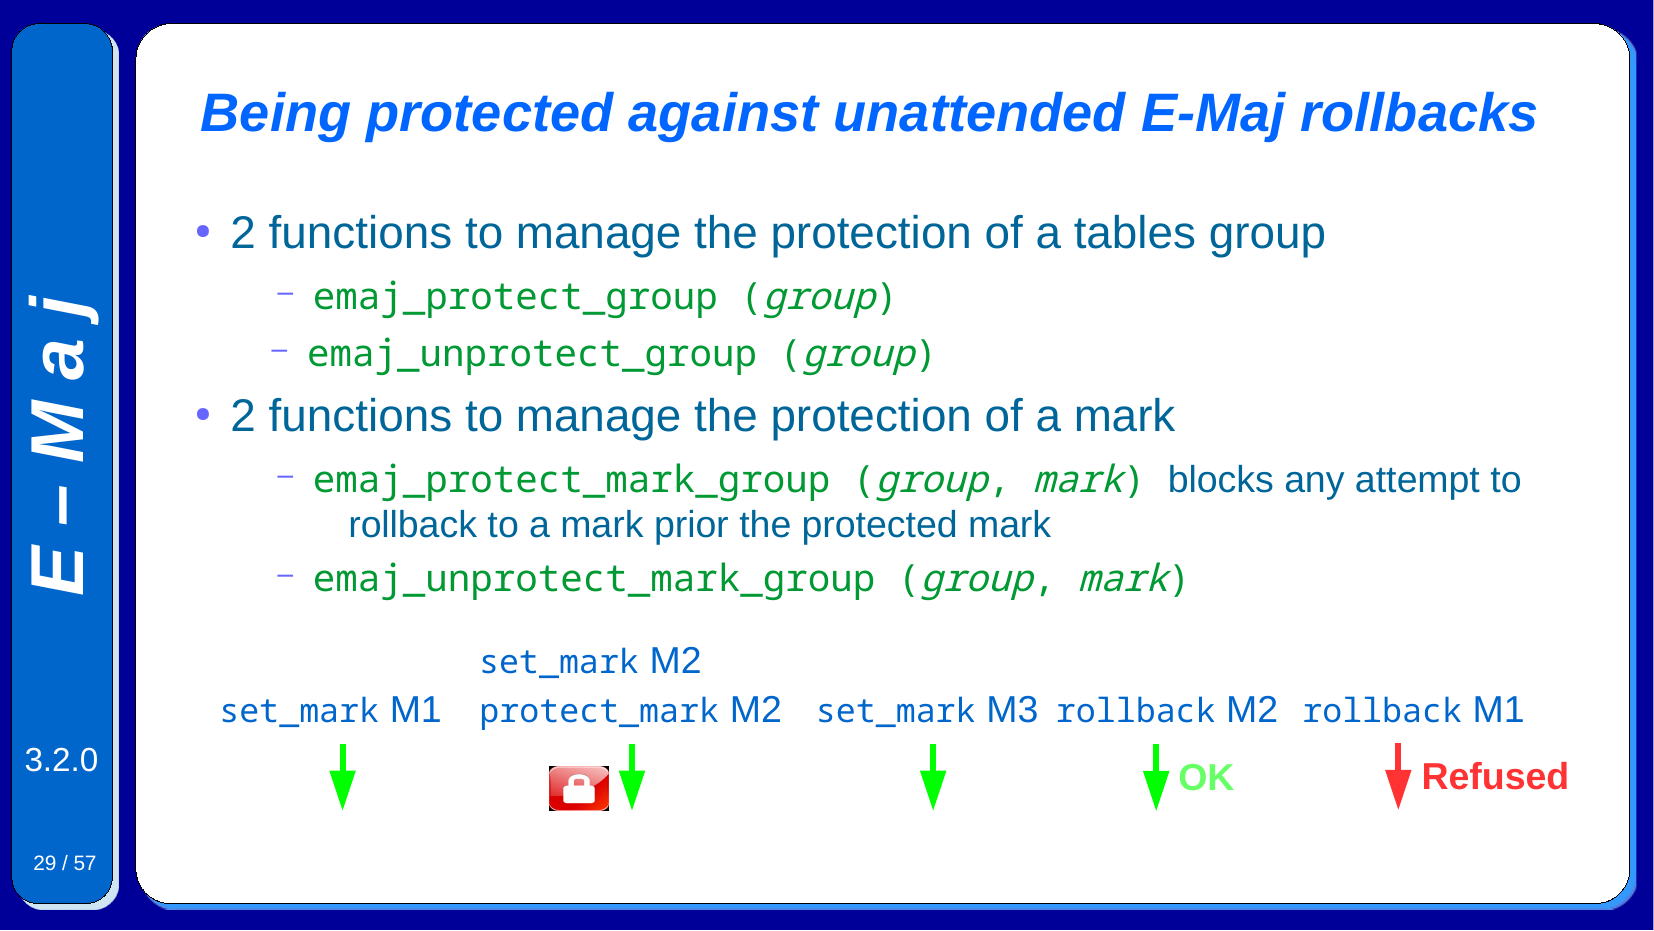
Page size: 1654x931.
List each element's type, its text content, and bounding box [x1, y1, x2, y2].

picture [549, 766, 609, 811]
text_box rollback M1 [1287, 680, 1540, 739]
text_box Refused [1396, 748, 1595, 811]
text_box set_mark M1 [204, 680, 461, 739]
list 2 functions to manage the protection of a tables group emaj_protect_group (group) emaj_unprotect_group (group) 2 functions to manage the protection of a mark emaj_protect_mark_group (group, mark) blocks any attempt to rollback to a mark prior the protected mark emaj_unprotect_mark_group (group, mark) [177, 206, 1587, 591]
text_box rollback M2 [1058, 680, 1287, 739]
title Being protected against unattended E-Maj rollbacks [200, 34, 1575, 191]
text_box protect_mark M2 [464, 680, 797, 739]
text_box set_mark M3 [801, 680, 1058, 739]
text_box set_mark M2 [464, 630, 721, 680]
text_box OK [1163, 749, 1250, 806]
